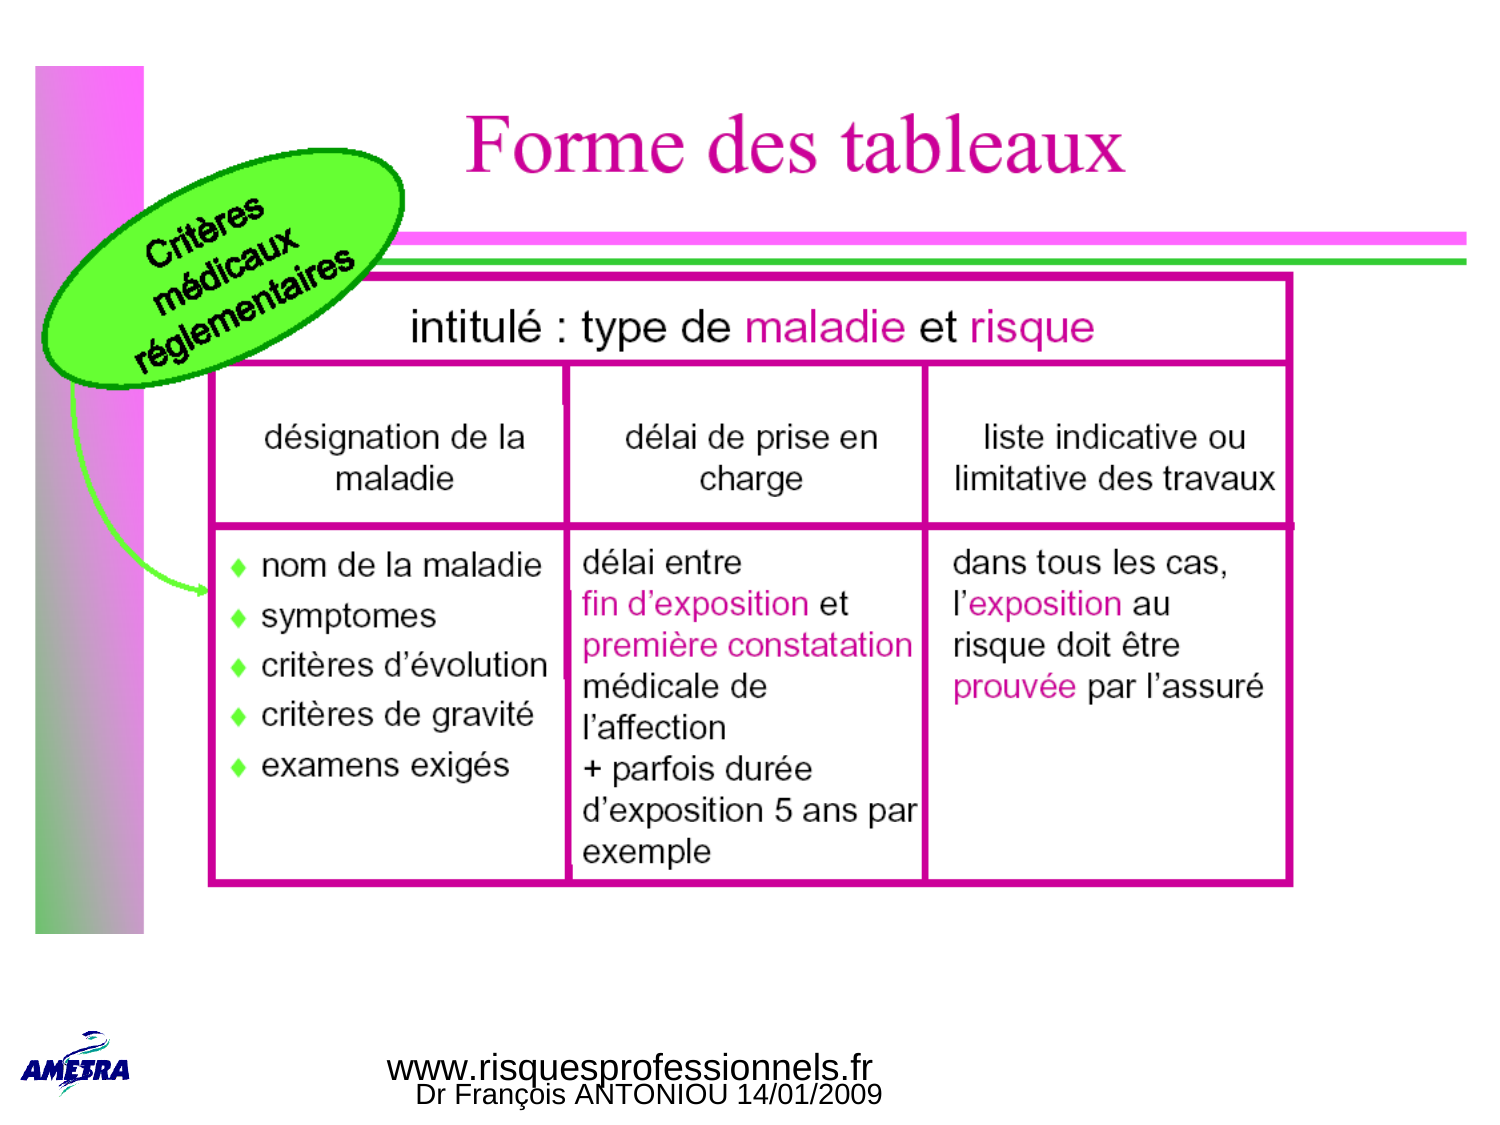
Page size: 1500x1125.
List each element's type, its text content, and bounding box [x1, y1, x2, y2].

text_box www.risquesprofessionnels.fr [372, 1034, 1058, 1096]
picture [0, 1007, 154, 1125]
picture [35, 66, 1471, 934]
